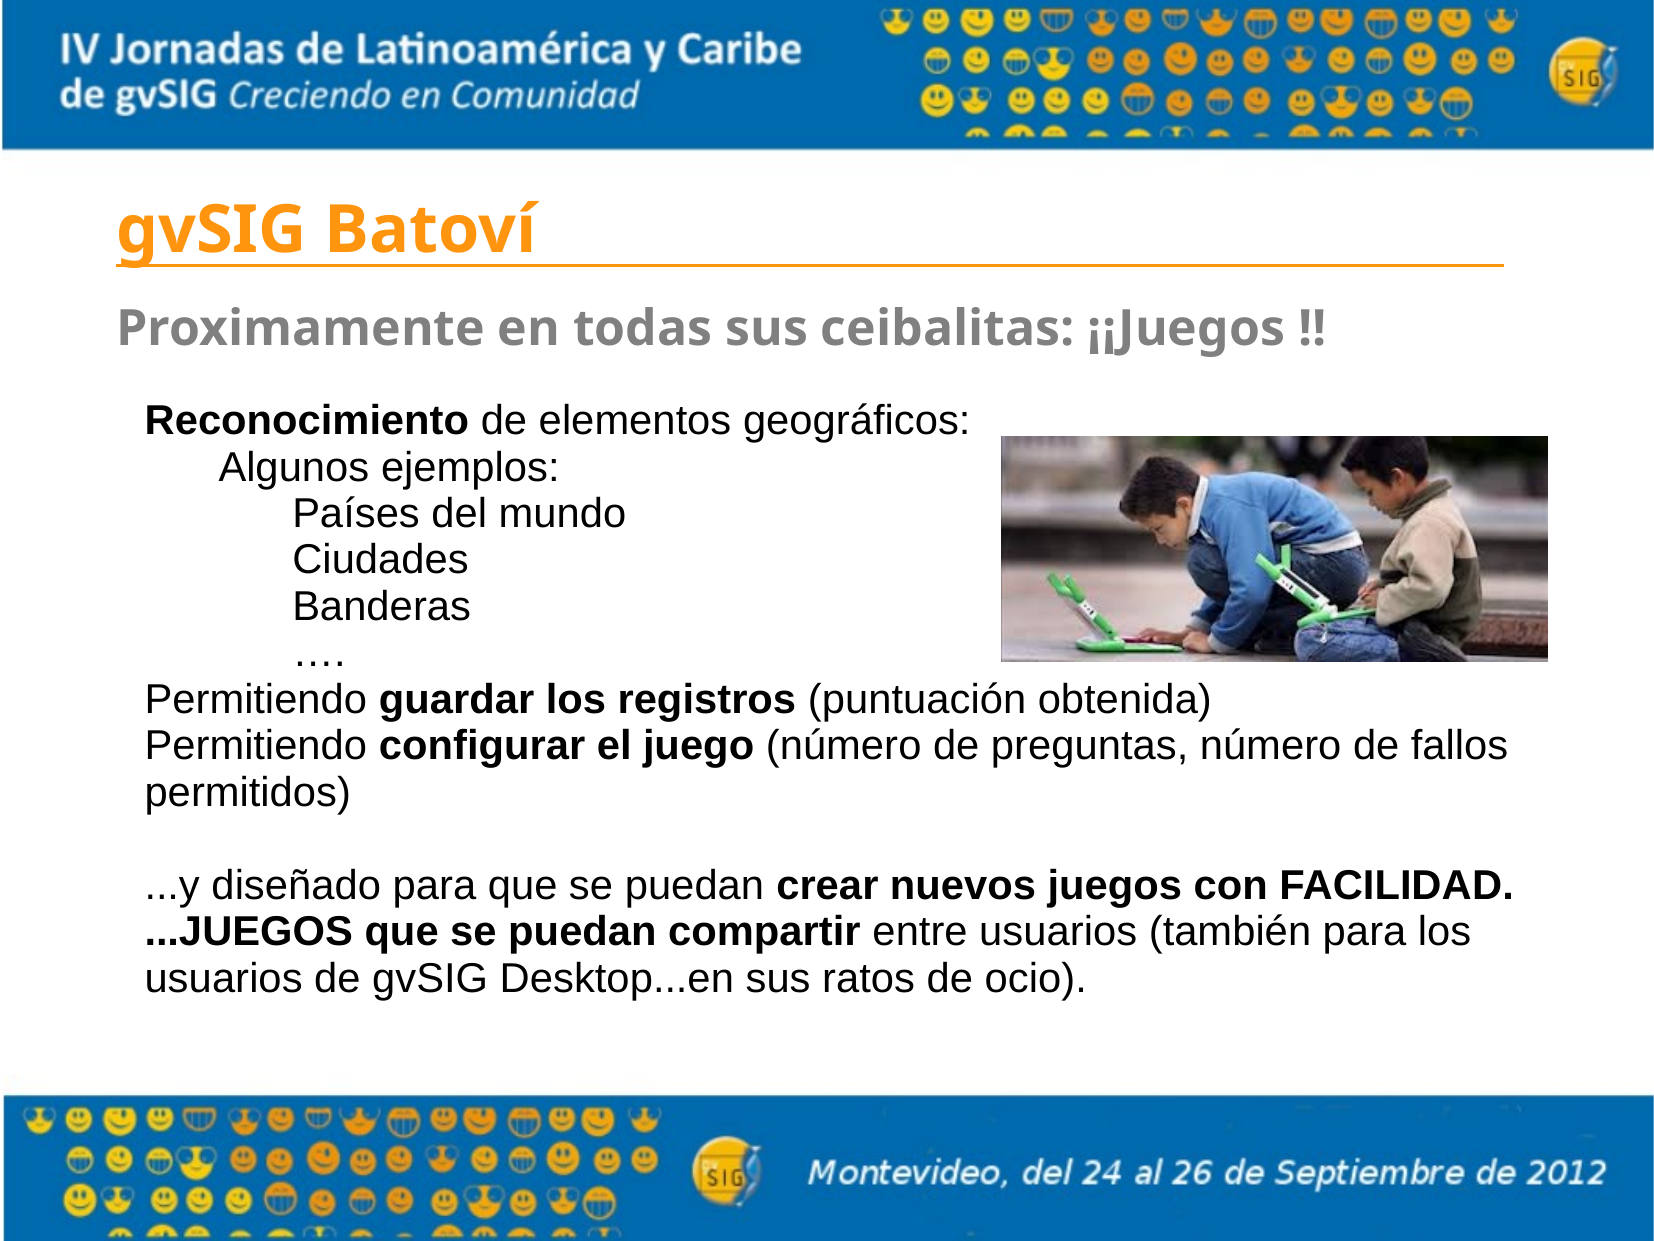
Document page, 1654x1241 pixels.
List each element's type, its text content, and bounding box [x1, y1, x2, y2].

title gvSIG Batoví [116, 187, 1605, 266]
picture [1, 0, 1654, 1241]
text_box Reconocimiento de elementos geográficos: Algunos ejemplos: Países del mundo Ciudades Banderas …. Permitiendo guardar los registros (puntuación obtenida) Permitiendo configurar el juego (número de preguntas, número de fallos permitidos) ...y diseñado para que se puedan crear nuevos juegos con FACILIDAD. ...JUEGOS que se puedan compartir entre usuarios (también para los usuarios de gvSIG Desktop...en sus ratos de ocio). [129, 389, 1536, 1009]
title Proximamente en todas sus ceibalitas: ¡¡Juegos !! [116, 268, 1524, 385]
